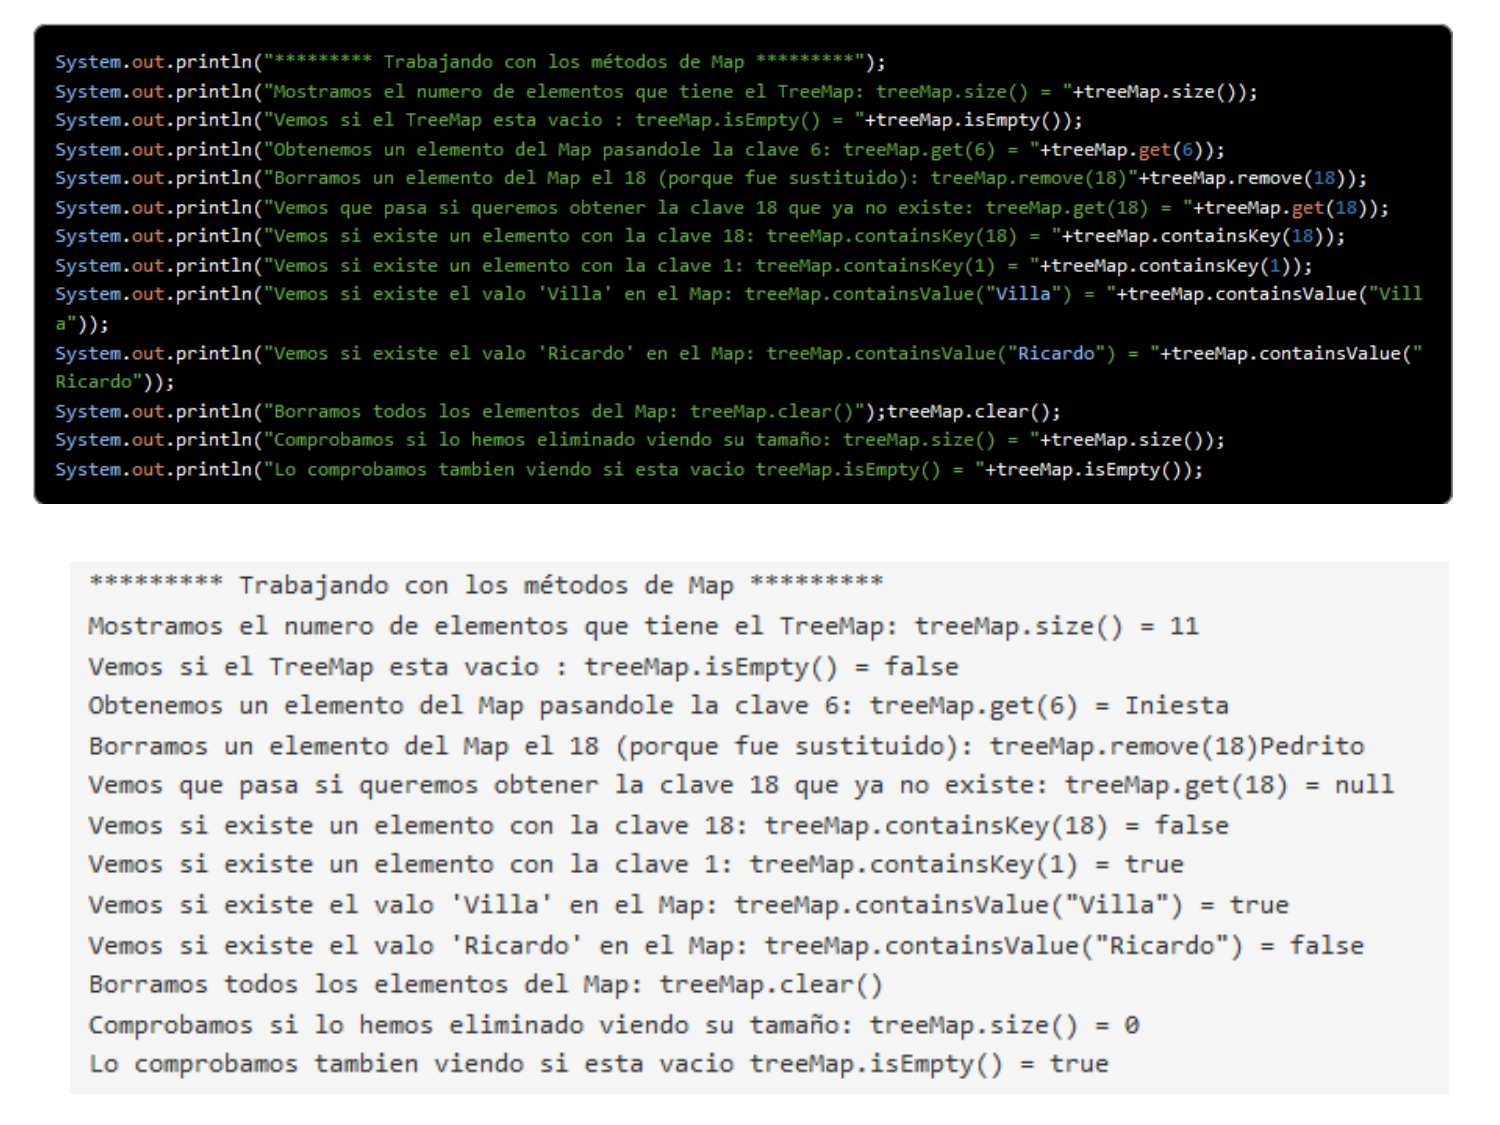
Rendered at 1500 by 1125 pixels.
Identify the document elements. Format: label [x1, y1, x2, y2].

picture [29, 18, 1453, 504]
picture [70, 562, 1449, 1094]
